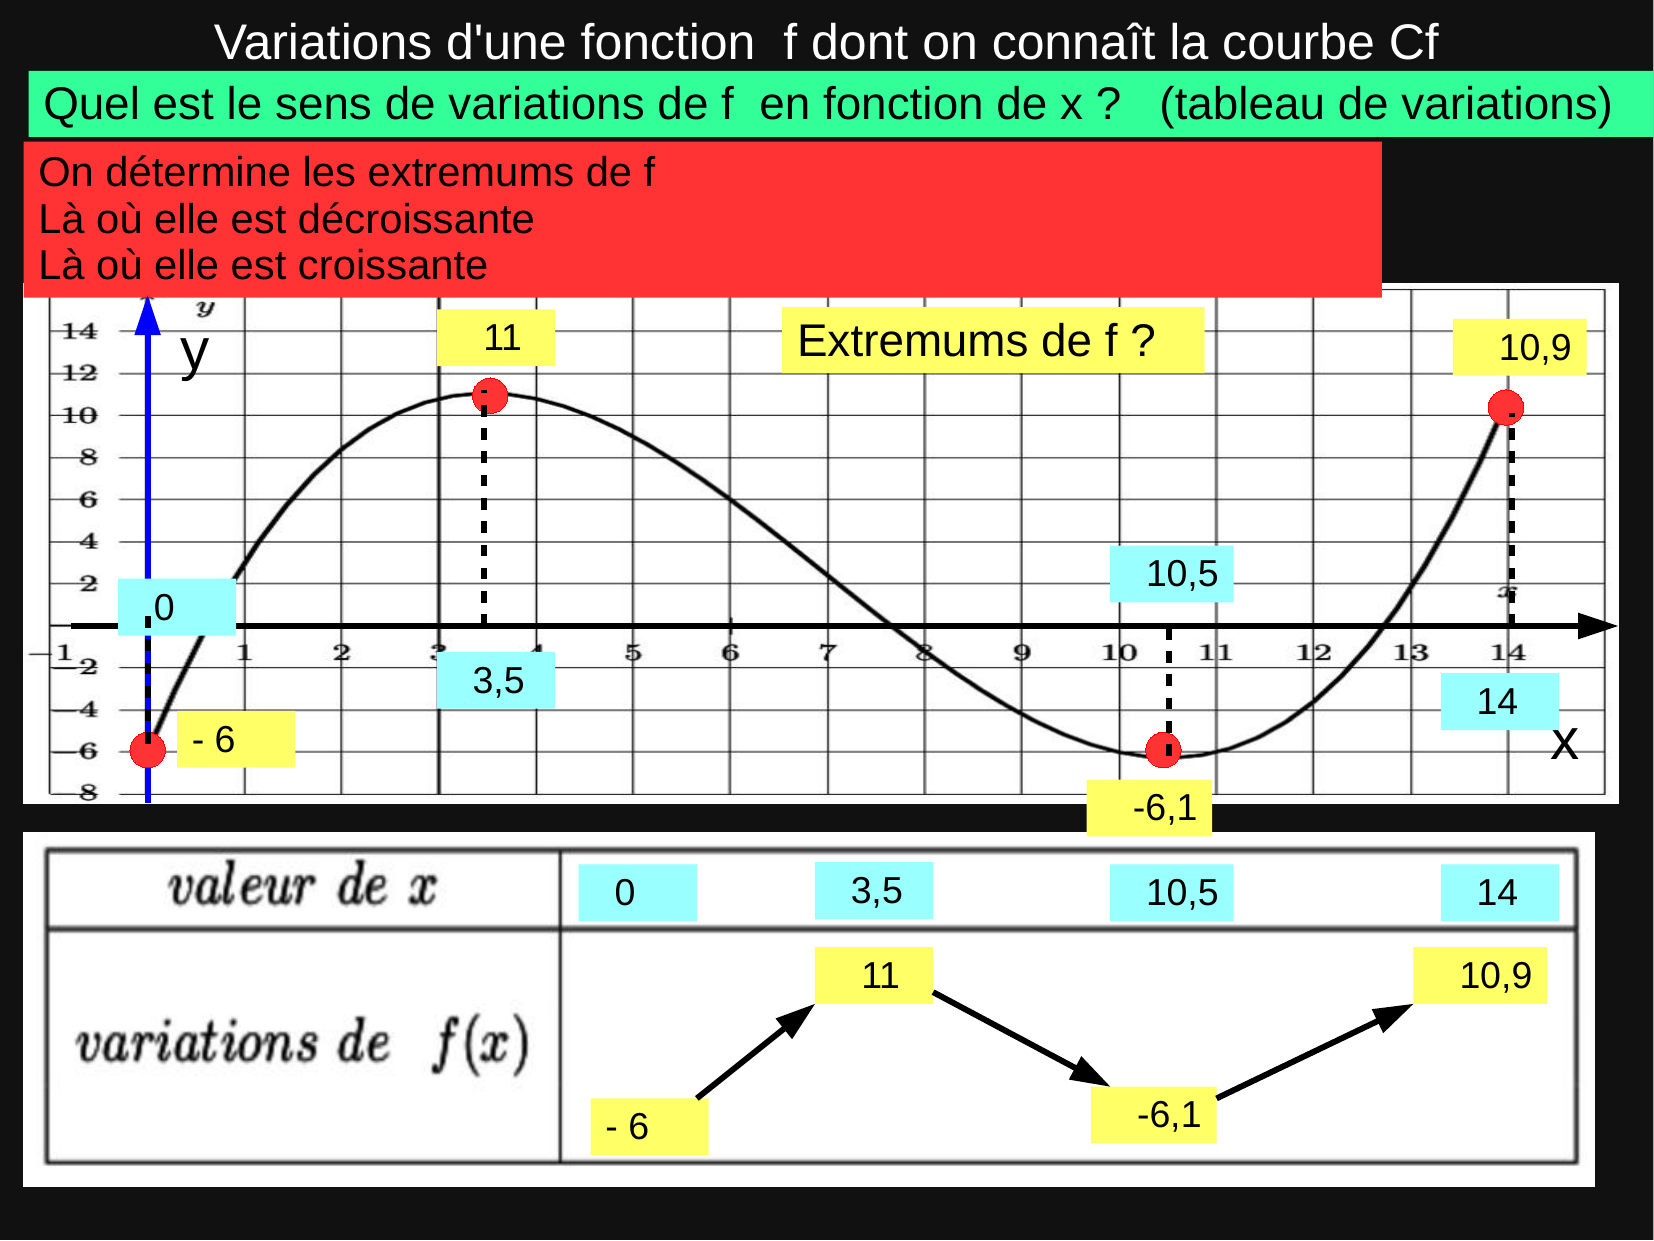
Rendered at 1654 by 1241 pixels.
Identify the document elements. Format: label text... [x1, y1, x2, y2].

title Variations d'une fonction f dont on connaît la courbe Cf [23, 13, 1630, 71]
text_box 11 [437, 309, 556, 367]
text_box 10,9 [1413, 947, 1548, 1004]
text_box -6,1 [1086, 779, 1213, 837]
text_box 10,5 [1110, 545, 1234, 603]
text_box x [1535, 699, 1595, 780]
picture [23, 832, 1595, 1188]
text_box [1488, 389, 1524, 426]
text_box [1145, 732, 1182, 768]
text_box Extremums de f ? [782, 307, 1205, 374]
text_box 3,5 [437, 651, 556, 709]
text_box - 6 [177, 710, 296, 768]
text_box 14 [1440, 673, 1560, 731]
text_box On détermine les extremums de f Là où elle est décroissante Là où elle est croissante [23, 141, 1382, 298]
text_box 14 [1440, 864, 1560, 922]
text_box [129, 732, 166, 768]
text_box -6,1 [1090, 1086, 1217, 1144]
text_box 10,9 [1452, 318, 1587, 376]
text_box - 6 [590, 1098, 709, 1156]
text_box 10,5 [1110, 864, 1234, 922]
text_box Quel est le sens de variations de f en fonction de x ? (tableau de variations) [28, 70, 1654, 137]
text_box y [165, 309, 225, 390]
picture [23, 298, 146, 804]
text_box 0 [118, 578, 237, 636]
picture [149, 283, 1619, 625]
text_box [472, 377, 508, 414]
picture [146, 627, 1619, 804]
text_box 0 [578, 864, 697, 922]
text_box 11 [814, 947, 934, 1004]
text_box 3,5 [814, 862, 934, 920]
